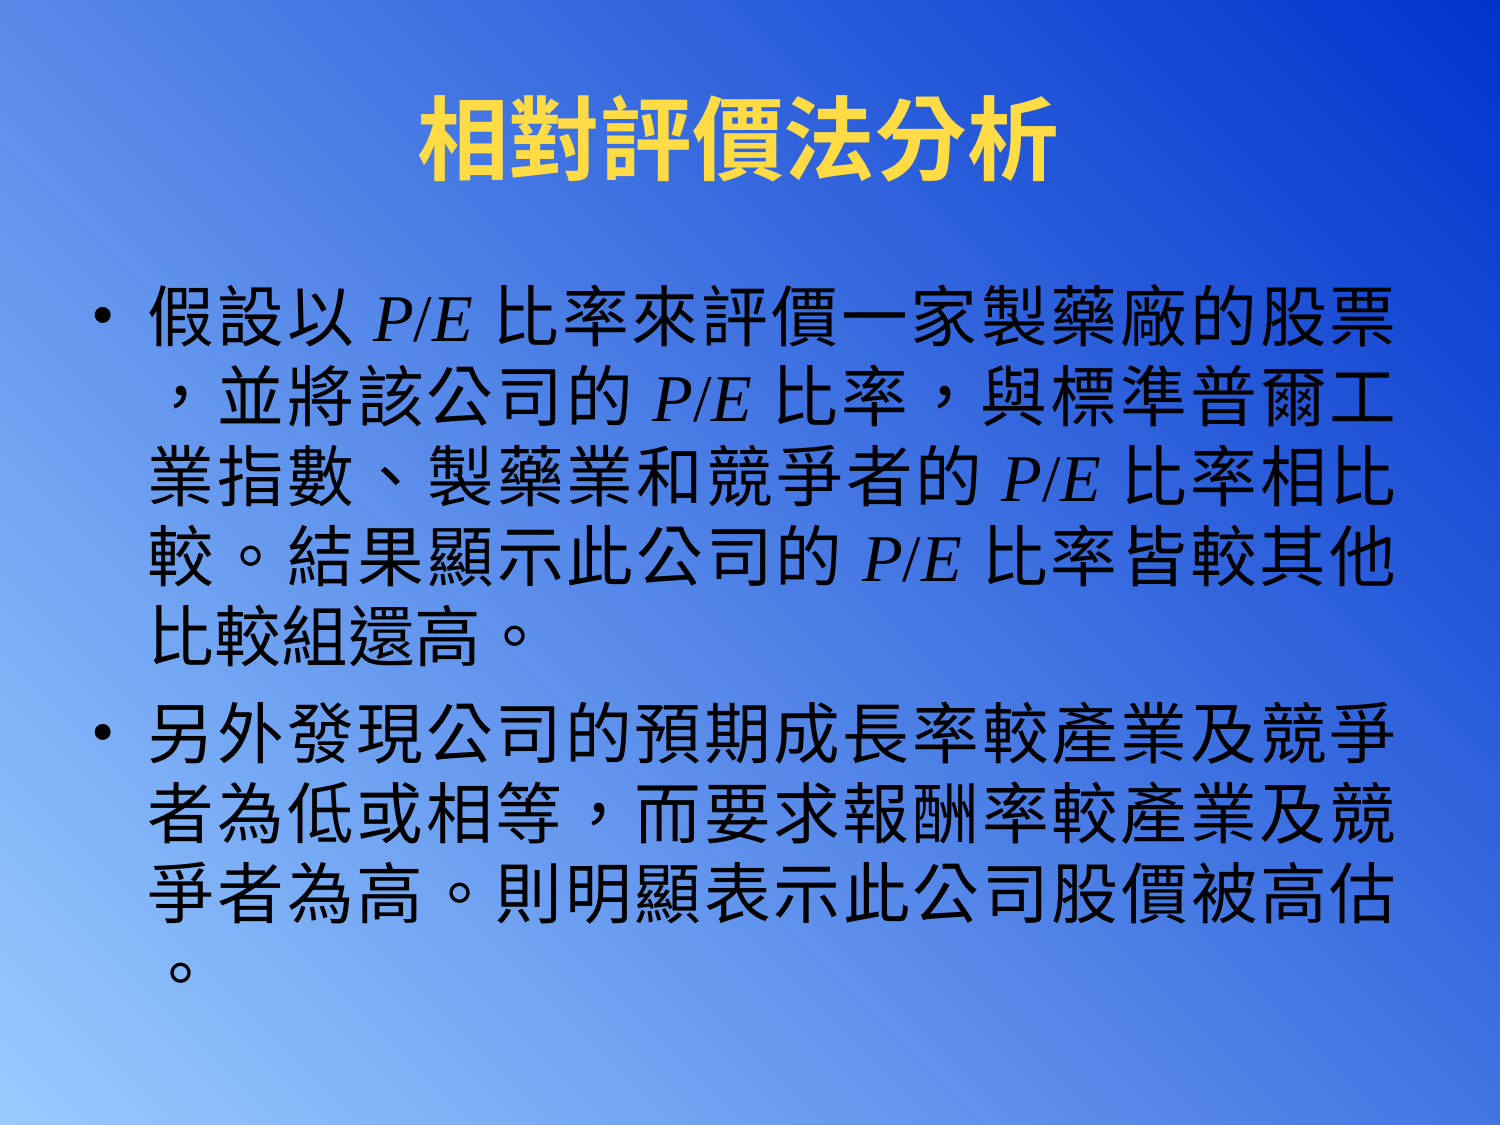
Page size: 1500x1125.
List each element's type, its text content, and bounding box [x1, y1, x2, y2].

list 假設以P/E比率來評價一家製藥廠的股票，並將該公司的P/E比率，與標準普爾工業指數、製藥業和競爭者的P/E比率相比較。結果顯示此公司的P/E比率皆較其他比較組還高。 另外發現公司的預期成長率較產業及競爭者為低或相等，而要求報酬率較產業及競爭者為高。則明顯表示此公司股價被高估。 [76, 267, 1412, 1071]
title 相對評價法分析 [41, 42, 1436, 231]
